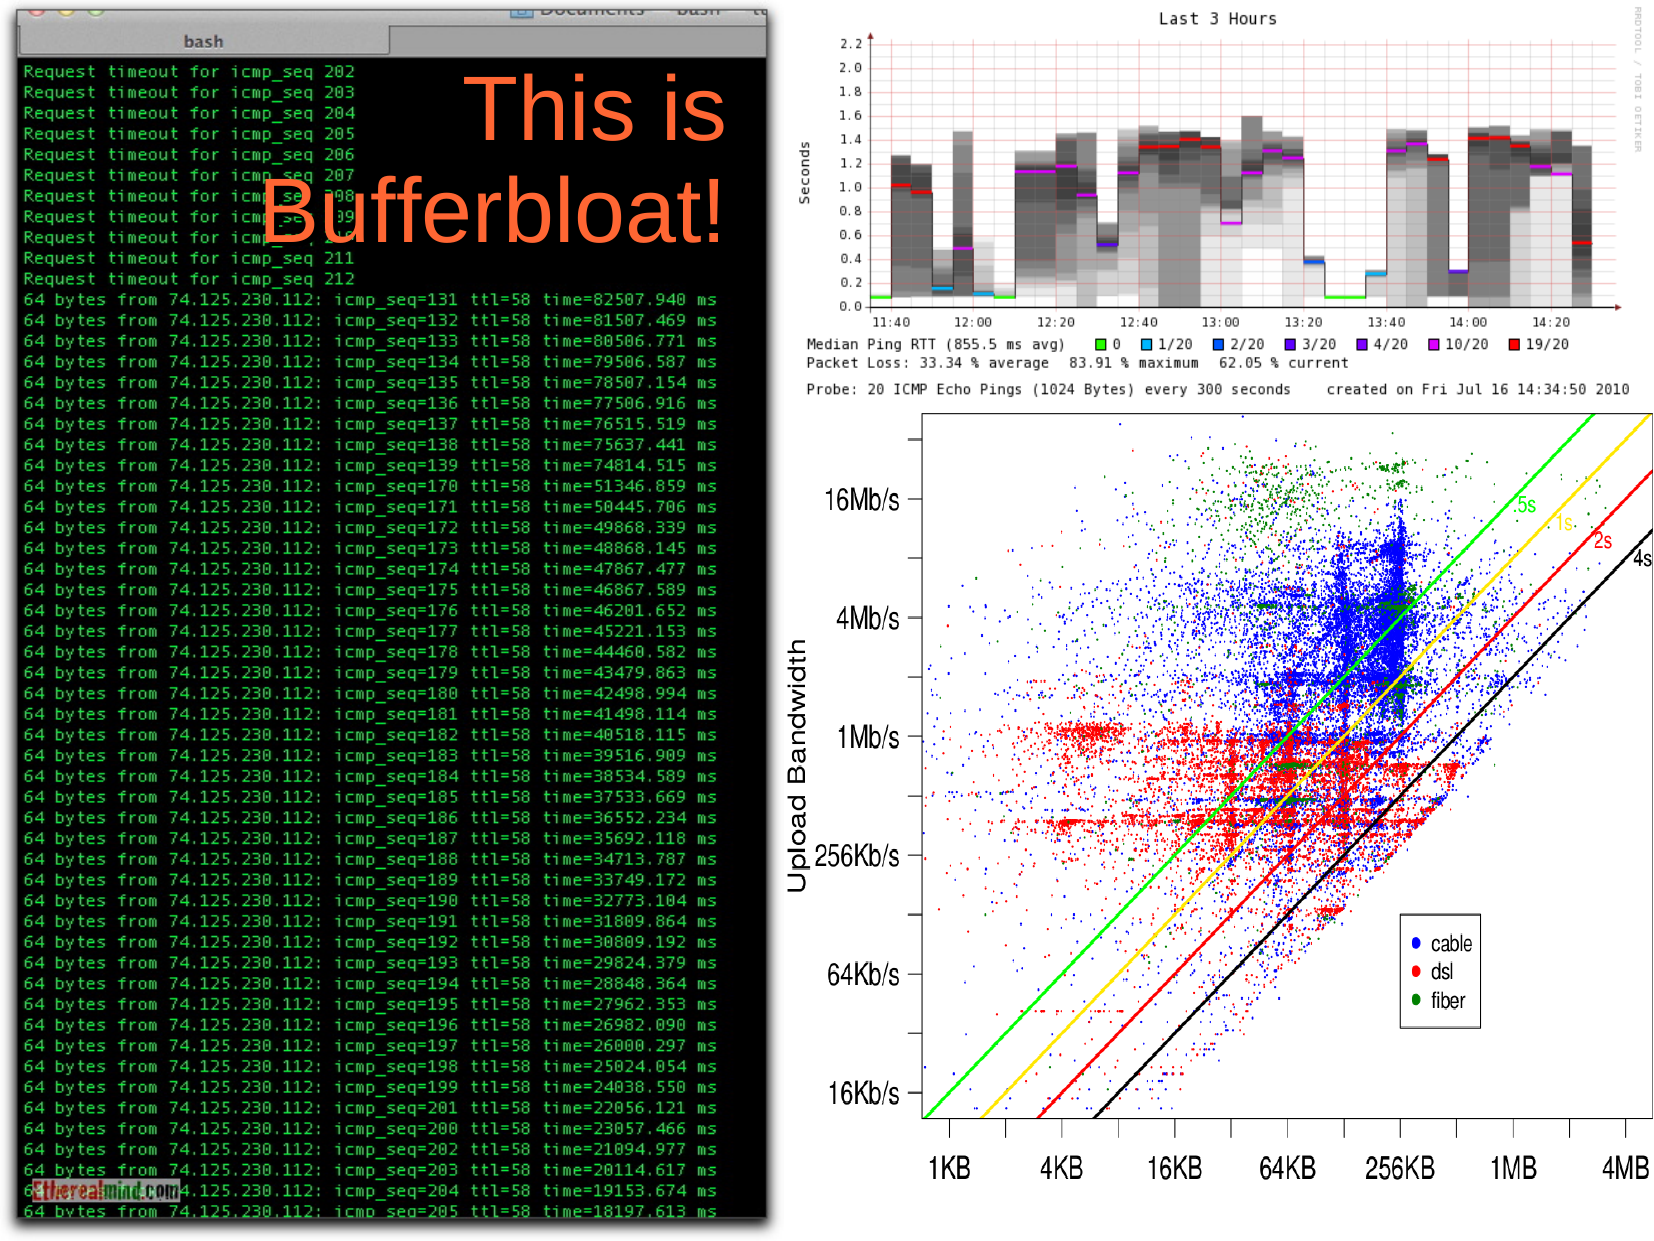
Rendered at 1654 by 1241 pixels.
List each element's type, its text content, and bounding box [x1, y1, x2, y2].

text_box This is Bufferbloat! [164, 49, 1588, 266]
picture [0, 0, 784, 1241]
picture [787, 0, 1653, 1241]
